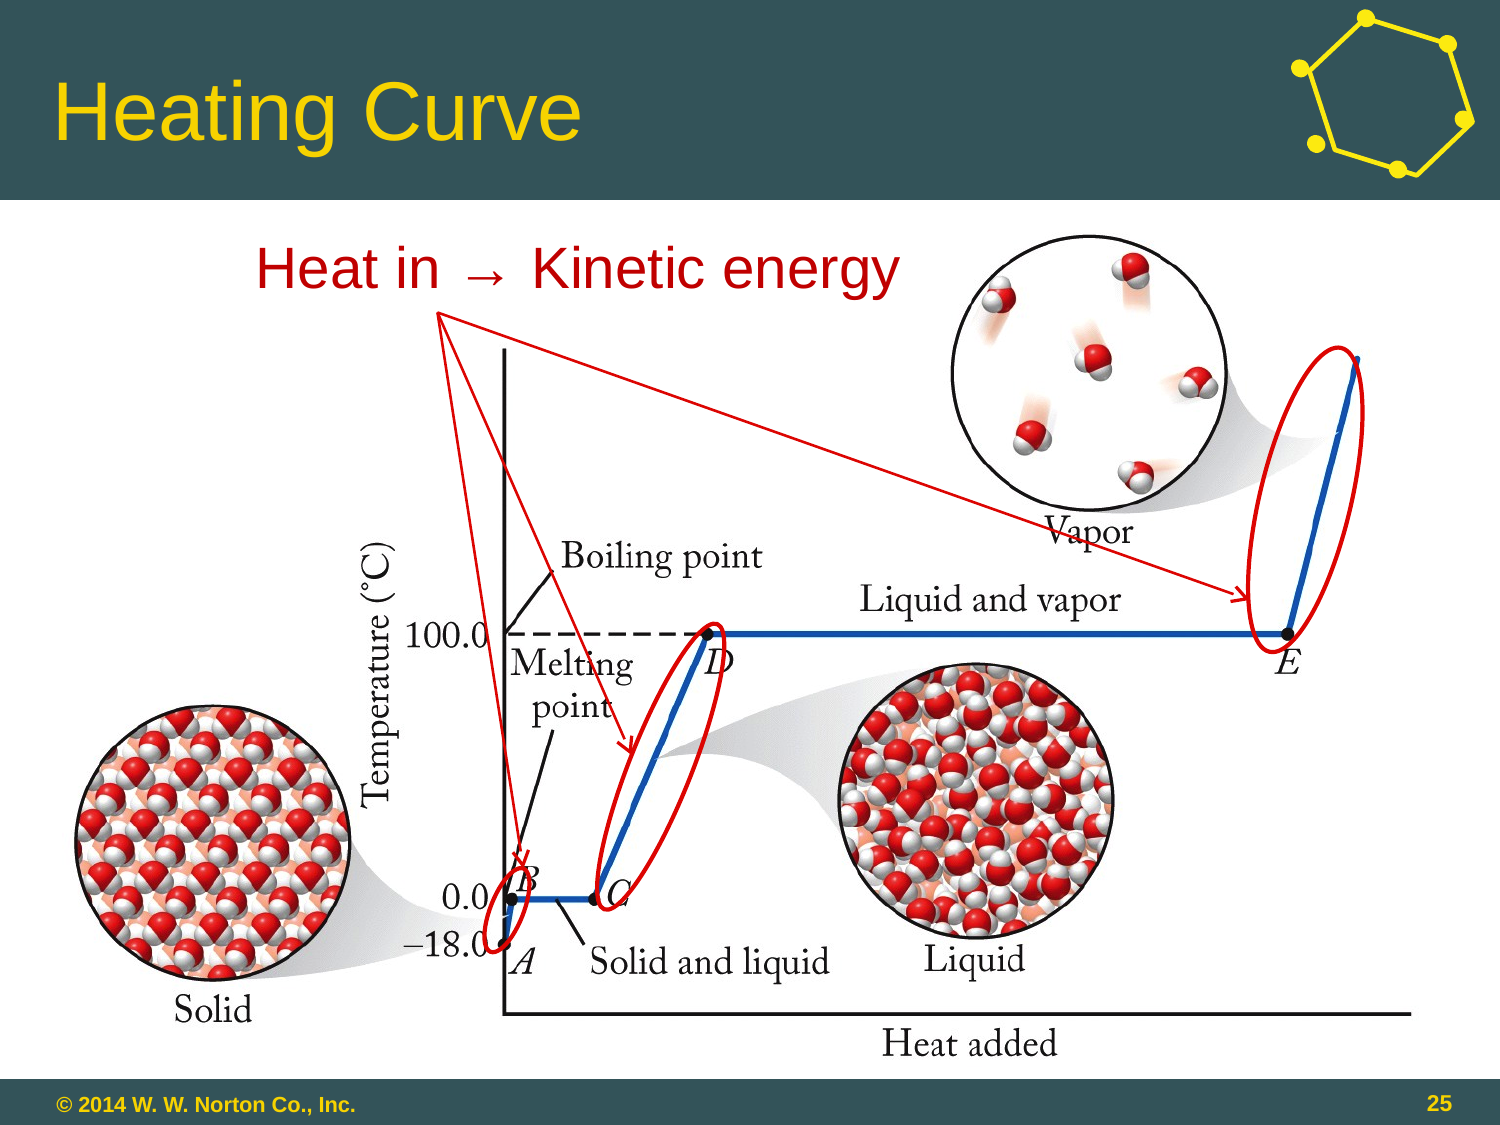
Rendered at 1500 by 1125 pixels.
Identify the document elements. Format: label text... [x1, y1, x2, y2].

picture [62, 224, 1426, 1067]
text_box Heat in → Kinetic energy [241, 222, 917, 308]
slide_number <number> [1408, 1085, 1468, 1120]
title Heating Curve [37, 19, 1118, 195]
